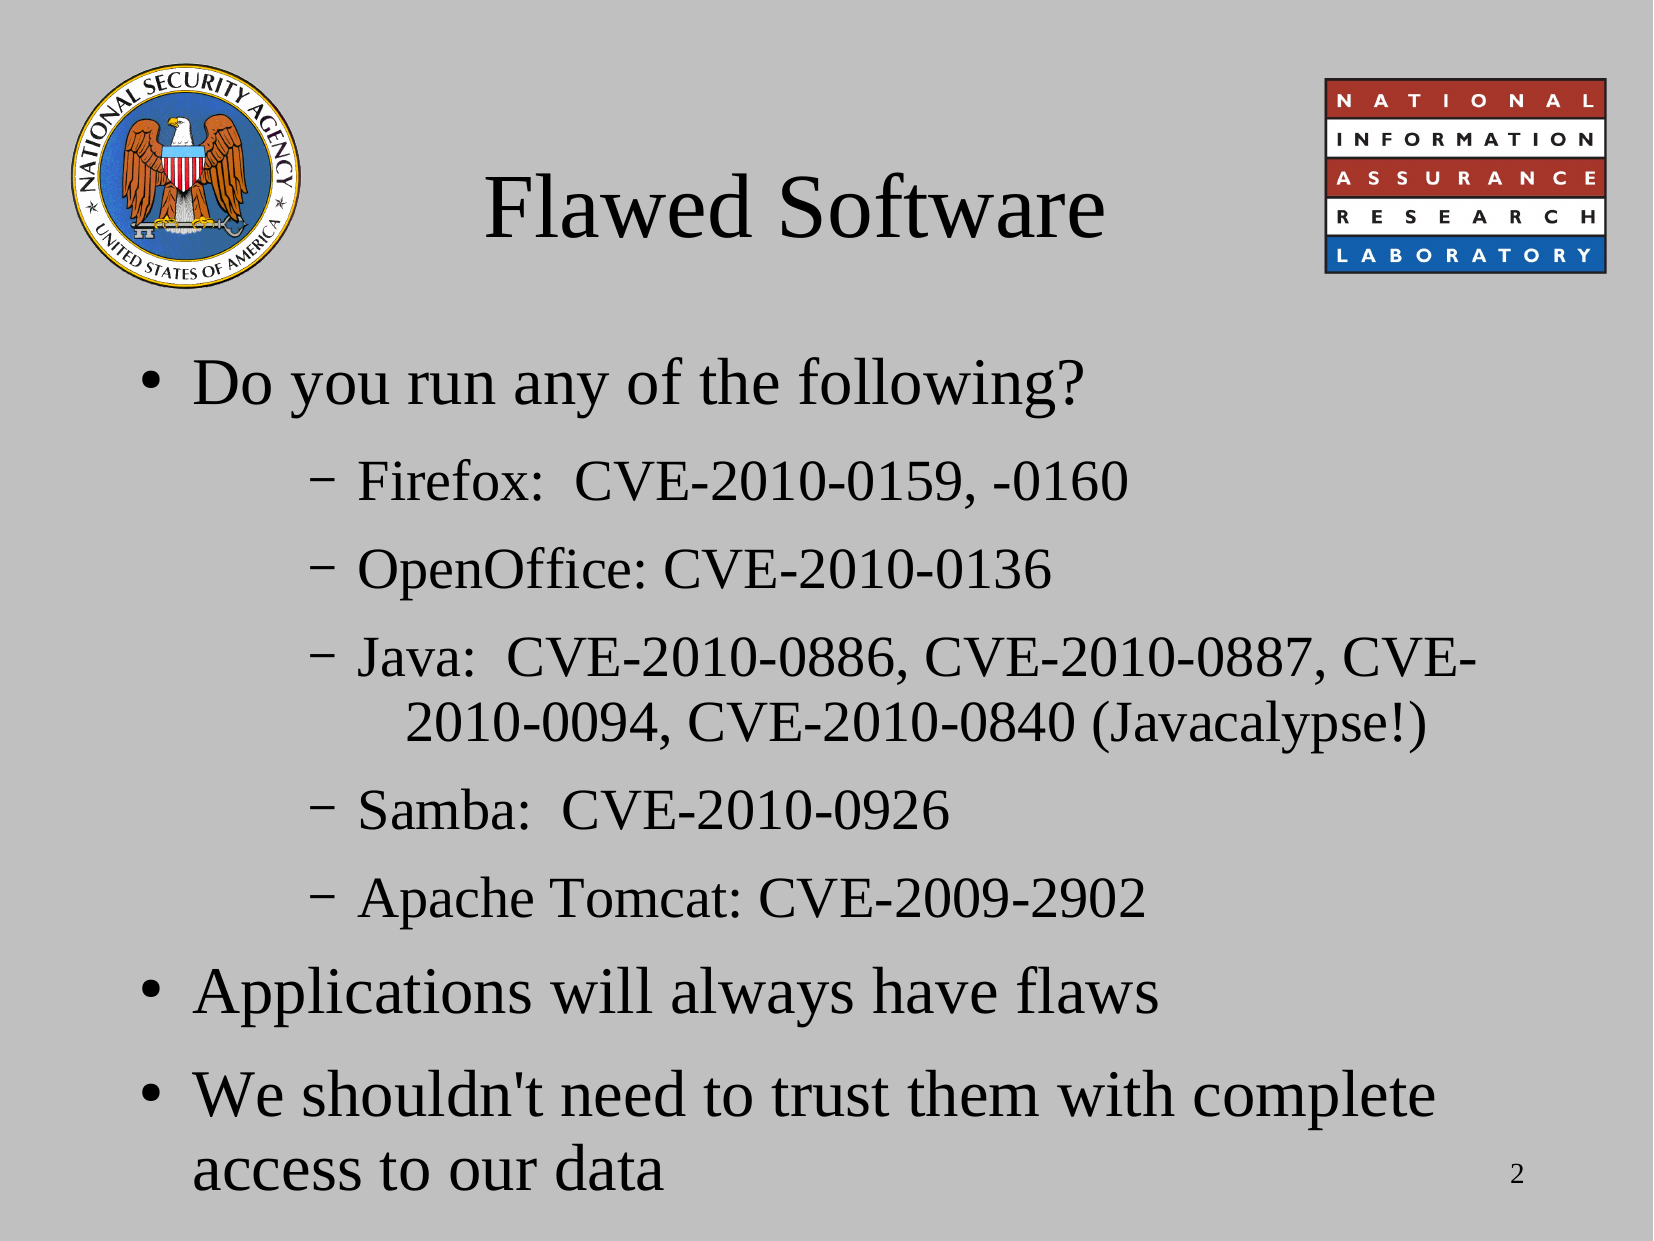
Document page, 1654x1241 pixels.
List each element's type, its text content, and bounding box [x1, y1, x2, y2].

title Flawed Software [312, 110, 1279, 303]
picture [1324, 78, 1607, 274]
list Do you run any of the following? Firefox: CVE-2010-0159, -0160 OpenOffice: CVE-2010-0136 Java: CVE-2010-0886, CVE-2010-0887, CVE-2010-0094, CVE-2010-0840 (Javacalypse!) Samba: CVE-2010-0926 Apache Tomcat: CVE-2009-2902 Applications will always have flaws We shouldn't need to trust them with complete access to our data [121, 344, 1534, 1206]
picture [69, 61, 303, 291]
